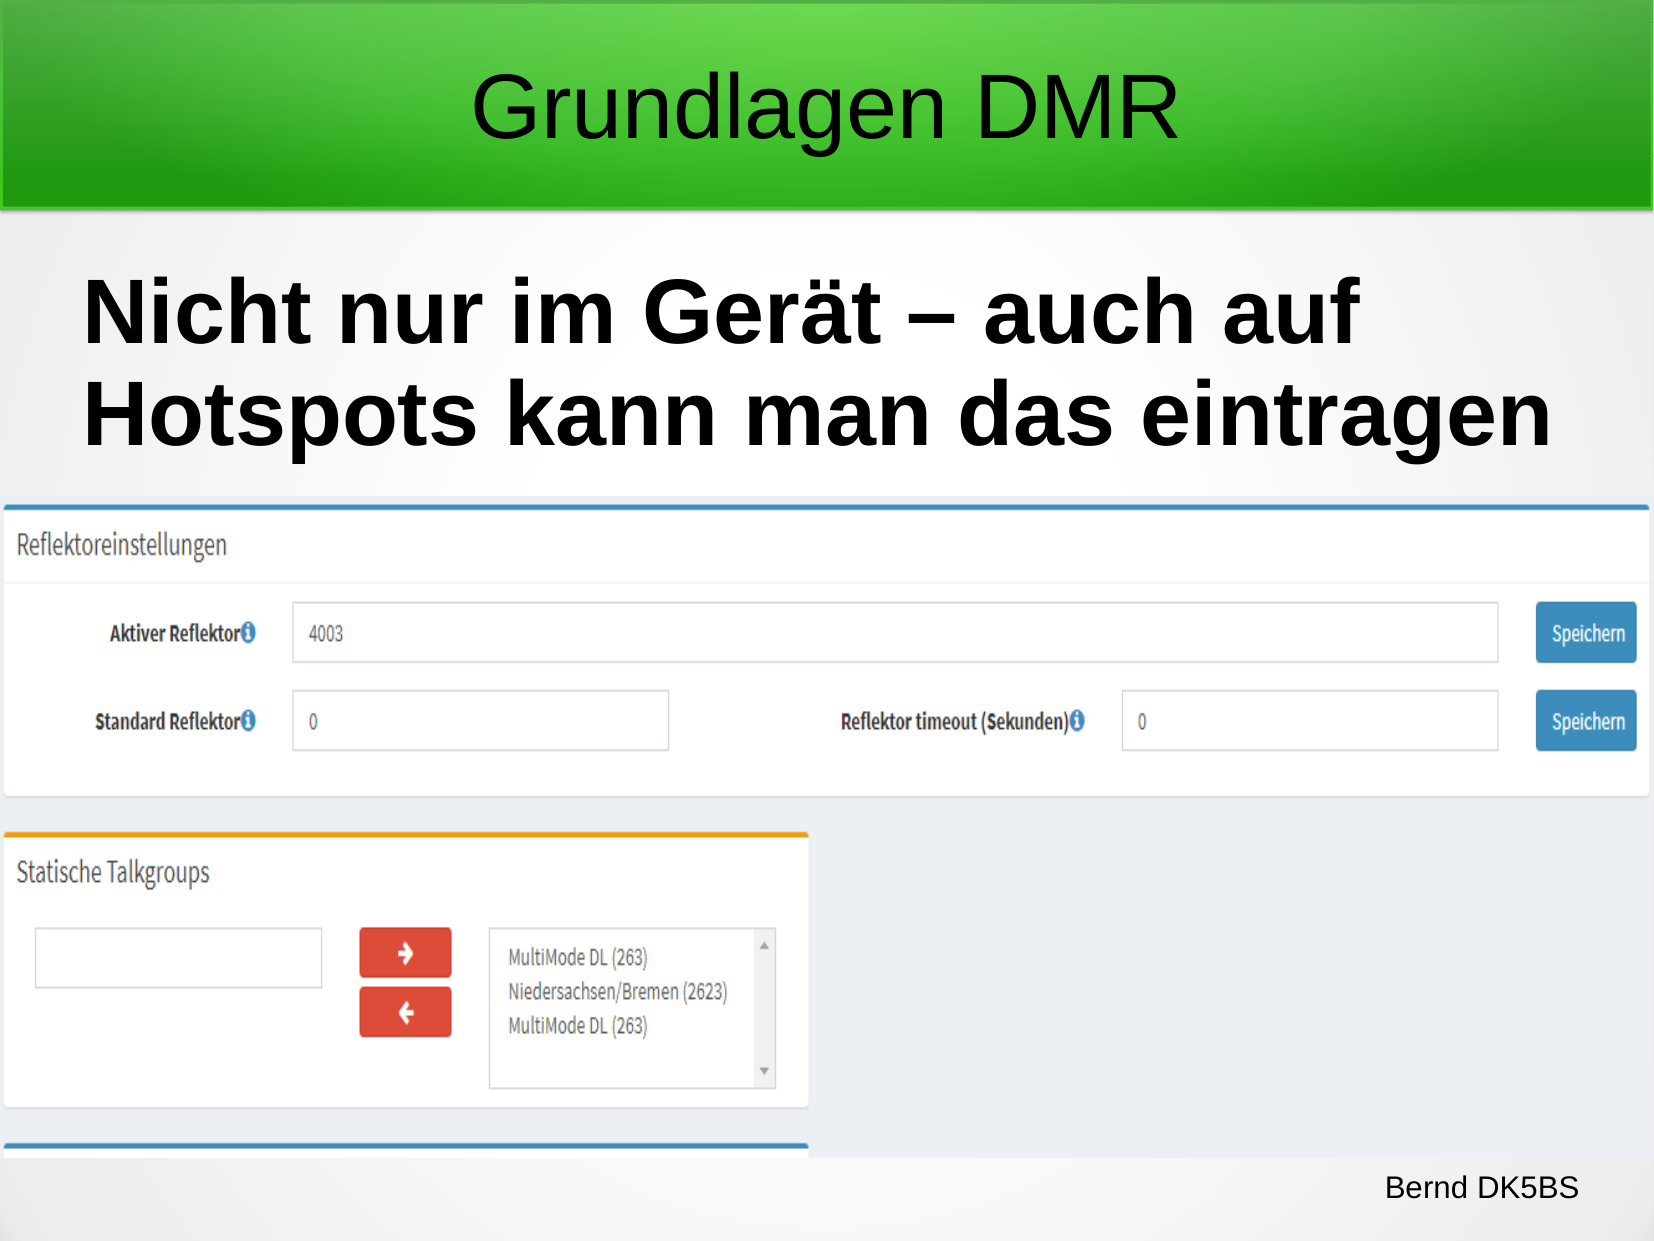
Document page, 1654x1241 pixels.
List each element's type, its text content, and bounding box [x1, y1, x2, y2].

picture [0, 496, 1653, 1158]
text_box Bernd DK5BS [1370, 1163, 1619, 1223]
subtitle Nicht nur im Gerät – auch auf Hotspots kann man das eintragen [82, 253, 1571, 473]
title Grundlagen DMR [0, 0, 1654, 225]
